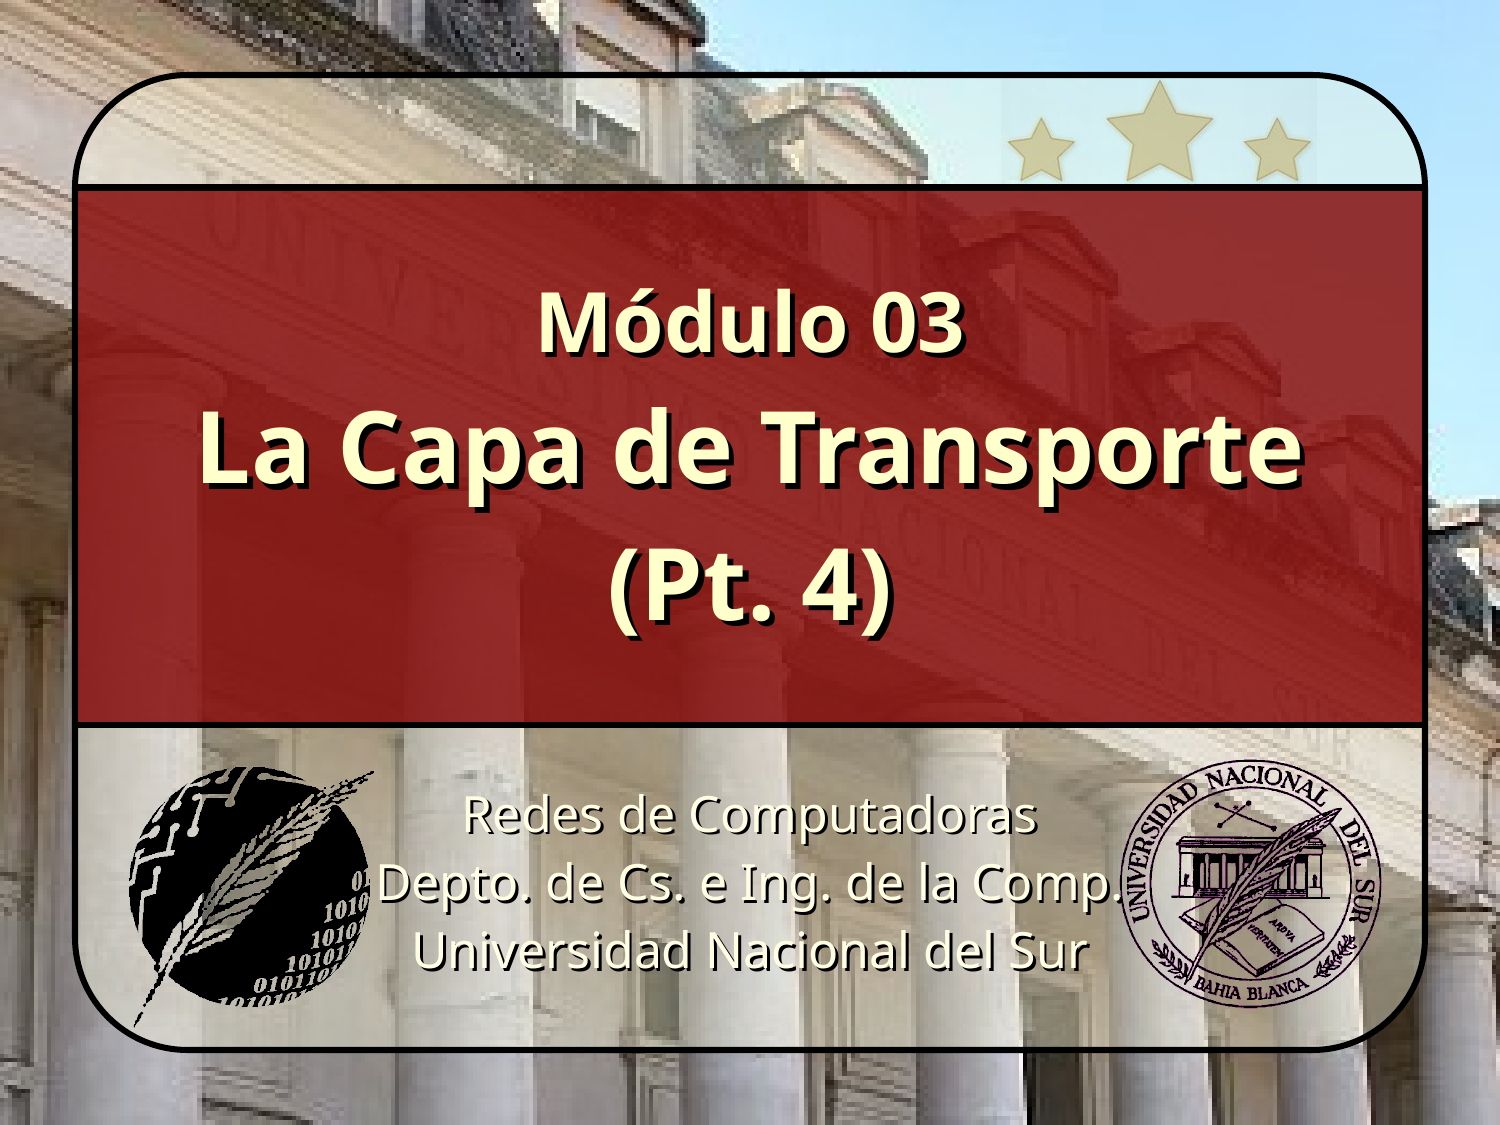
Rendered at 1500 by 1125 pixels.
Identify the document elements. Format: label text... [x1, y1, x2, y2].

title Módulo 03 La Capa de Transporte (Pt. 4) [128, 187, 1372, 726]
picture [0, 0, 1500, 1125]
